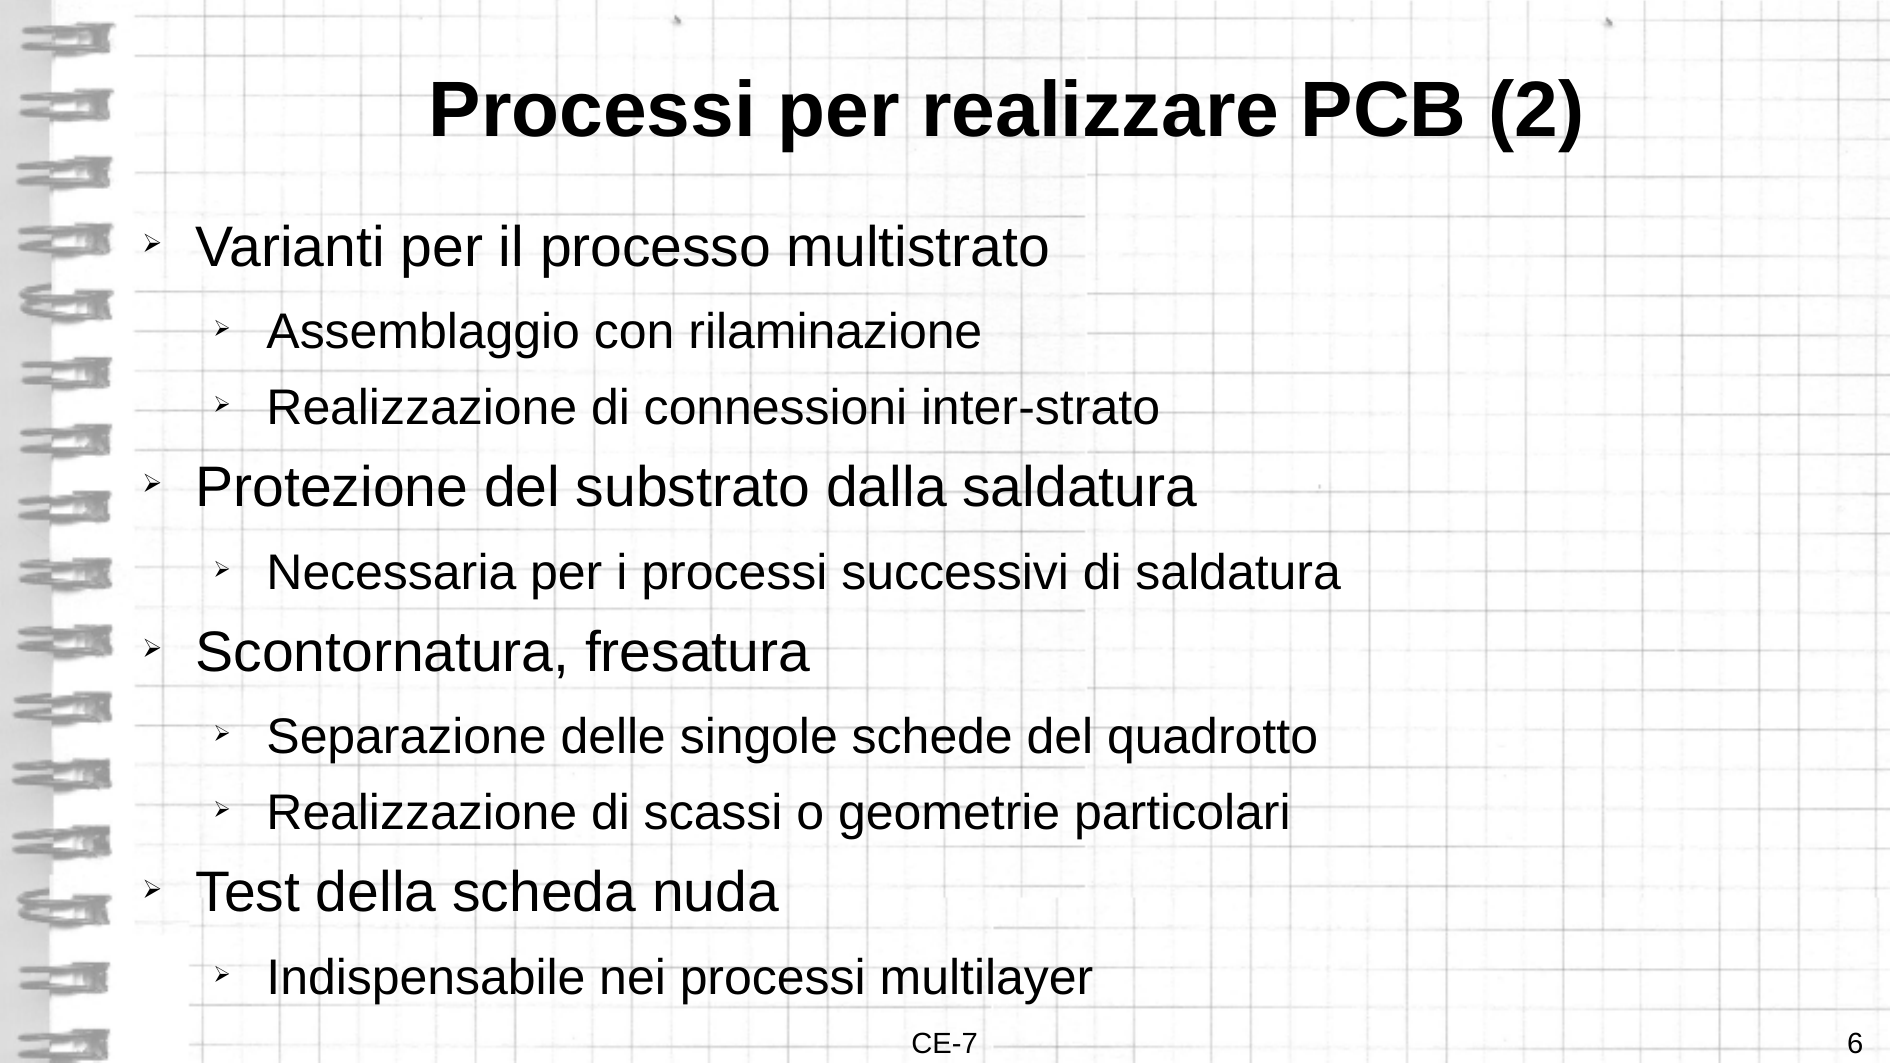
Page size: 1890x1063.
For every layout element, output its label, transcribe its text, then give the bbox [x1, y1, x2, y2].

picture [0, 0, 1890, 1063]
list Varianti per il processo multistrato Assemblaggio con rilaminazione Realizzazione di connessioni inter-strato Protezione del substrato dalla saldatura Necessaria per i processi successivi di saldatura Scontornatura, fresatura Separazione delle singole schede del quadrotto Realizzazione di scassi o geometrie particolari Test della scheda nuda Indispensabile nei processi multilayer [124, 214, 1890, 1005]
title Processi per realizzare PCB (2) [124, 20, 1890, 198]
